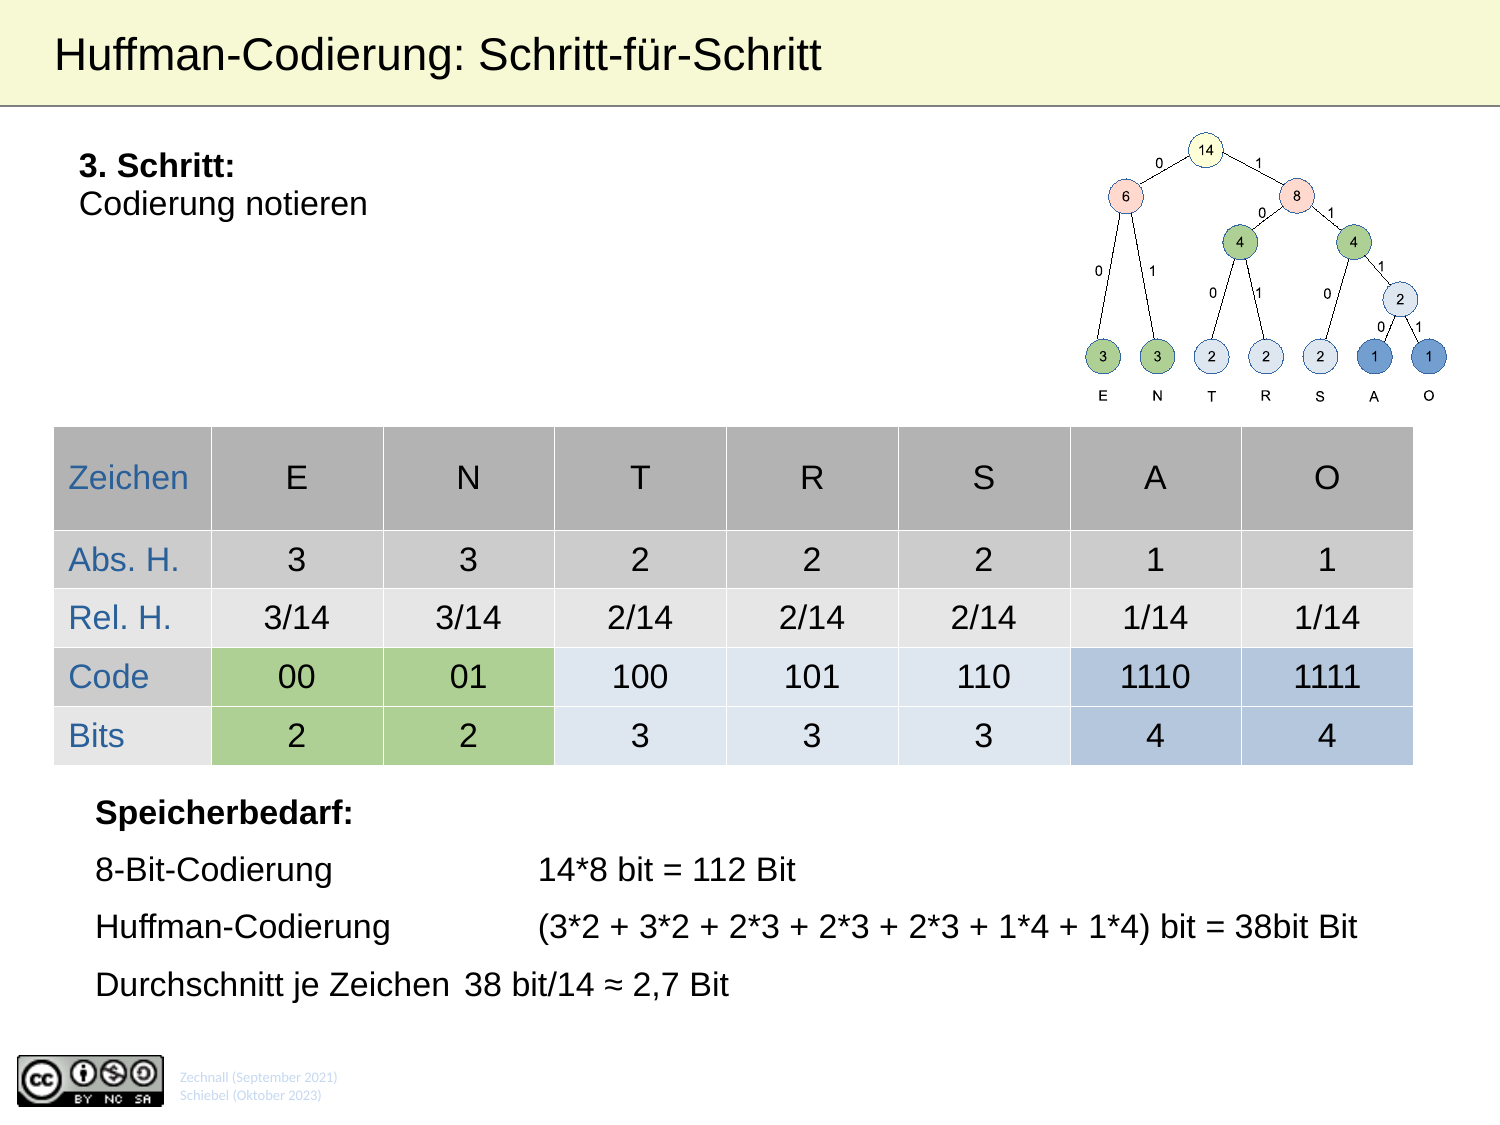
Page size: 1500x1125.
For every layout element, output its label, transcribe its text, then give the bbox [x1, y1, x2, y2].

text_box [1209, 287, 1217, 298]
title Huffman-Codierung: Schritt-für-Schritt [54, 6, 1011, 104]
table_header E [212, 427, 383, 530]
table_cell 2/14 [727, 589, 898, 647]
table_cell 110 [899, 648, 1070, 706]
text_box [1382, 281, 1418, 317]
text_box [1095, 265, 1103, 277]
text_box [1261, 390, 1271, 401]
text_box [1207, 391, 1216, 402]
table_header A [1071, 427, 1241, 530]
table_header O [1242, 427, 1413, 530]
table_cell 3/14 [384, 589, 554, 647]
text_box [1248, 338, 1284, 374]
table_cell 2 [899, 531, 1070, 588]
text_box [1188, 132, 1224, 168]
text_box [1328, 207, 1333, 218]
table_cell 3 [384, 531, 554, 588]
text_box [1108, 178, 1144, 214]
table_cell 1/14 [1071, 589, 1241, 647]
table_cell Code [54, 648, 211, 706]
text_box [1256, 157, 1261, 169]
text_box [1153, 390, 1162, 401]
text_box [1099, 390, 1108, 401]
text_box [1369, 391, 1379, 402]
text_box [1155, 157, 1163, 169]
table_cell 4 [1071, 707, 1241, 765]
table_cell 4 [1242, 707, 1413, 765]
table_cell 2 [384, 707, 554, 765]
table_cell 00 [212, 648, 383, 706]
text_box [1378, 261, 1383, 272]
table_cell 3 [899, 707, 1070, 765]
table_cell 2 [212, 707, 383, 765]
table_cell 3 [555, 707, 726, 765]
table_cell Bits [54, 707, 211, 765]
text_box [1324, 288, 1331, 299]
table_header S [899, 427, 1070, 530]
text_box 3. Schritt: Codierung notieren [64, 139, 949, 246]
text_box [1256, 287, 1261, 298]
table_cell 1/14 [1242, 589, 1413, 647]
table_cell 101 [727, 648, 898, 706]
text_box [1377, 321, 1385, 333]
table_cell 1111 [1242, 648, 1413, 706]
text_box [1302, 338, 1338, 374]
table_cell 2 [727, 531, 898, 588]
text_box [1140, 338, 1175, 374]
text_box [1279, 178, 1315, 214]
table_cell 100 [555, 648, 726, 706]
table_cell 2/14 [899, 589, 1070, 647]
text_box [1194, 339, 1230, 374]
table_cell 3 [727, 707, 898, 765]
table_header N [384, 427, 554, 530]
text_box [1315, 391, 1325, 402]
text_box [1411, 338, 1447, 374]
table_cell 01 [384, 648, 554, 706]
table_cell Rel. H. [54, 589, 211, 647]
table_cell 3 [212, 531, 383, 588]
text_box Speicherbedarf: 8-Bit-Codierung 14*8 bit = 112 Bit Huffman-Codierung (3*2 + 3*2 + 2*3 + 2*3 + 2*3 + 1*4 + 1*4) bit = 38bit Bit Durchschnitt je Zeichen 38 bit/14 ≈ 2,7 Bit [80, 767, 1465, 1016]
text_box [1336, 224, 1372, 260]
table_cell 2/14 [555, 589, 726, 647]
table_cell 1110 [1071, 648, 1241, 706]
text_box [1150, 265, 1154, 276]
table_header R [727, 427, 898, 530]
picture [17, 1055, 164, 1107]
text_box [1357, 338, 1393, 374]
text_box [1416, 321, 1421, 332]
table_header T [555, 427, 726, 530]
text_box [1423, 390, 1434, 401]
table_cell 3/14 [212, 589, 383, 647]
text_box [1085, 338, 1121, 374]
table_cell 1 [1242, 531, 1413, 588]
table_cell 1 [1071, 531, 1241, 588]
text_box [1258, 207, 1266, 219]
table_header Zeichen [54, 427, 211, 530]
table_cell 2 [555, 531, 726, 588]
table_cell Abs. H. [54, 531, 211, 588]
text_box [1222, 224, 1258, 260]
